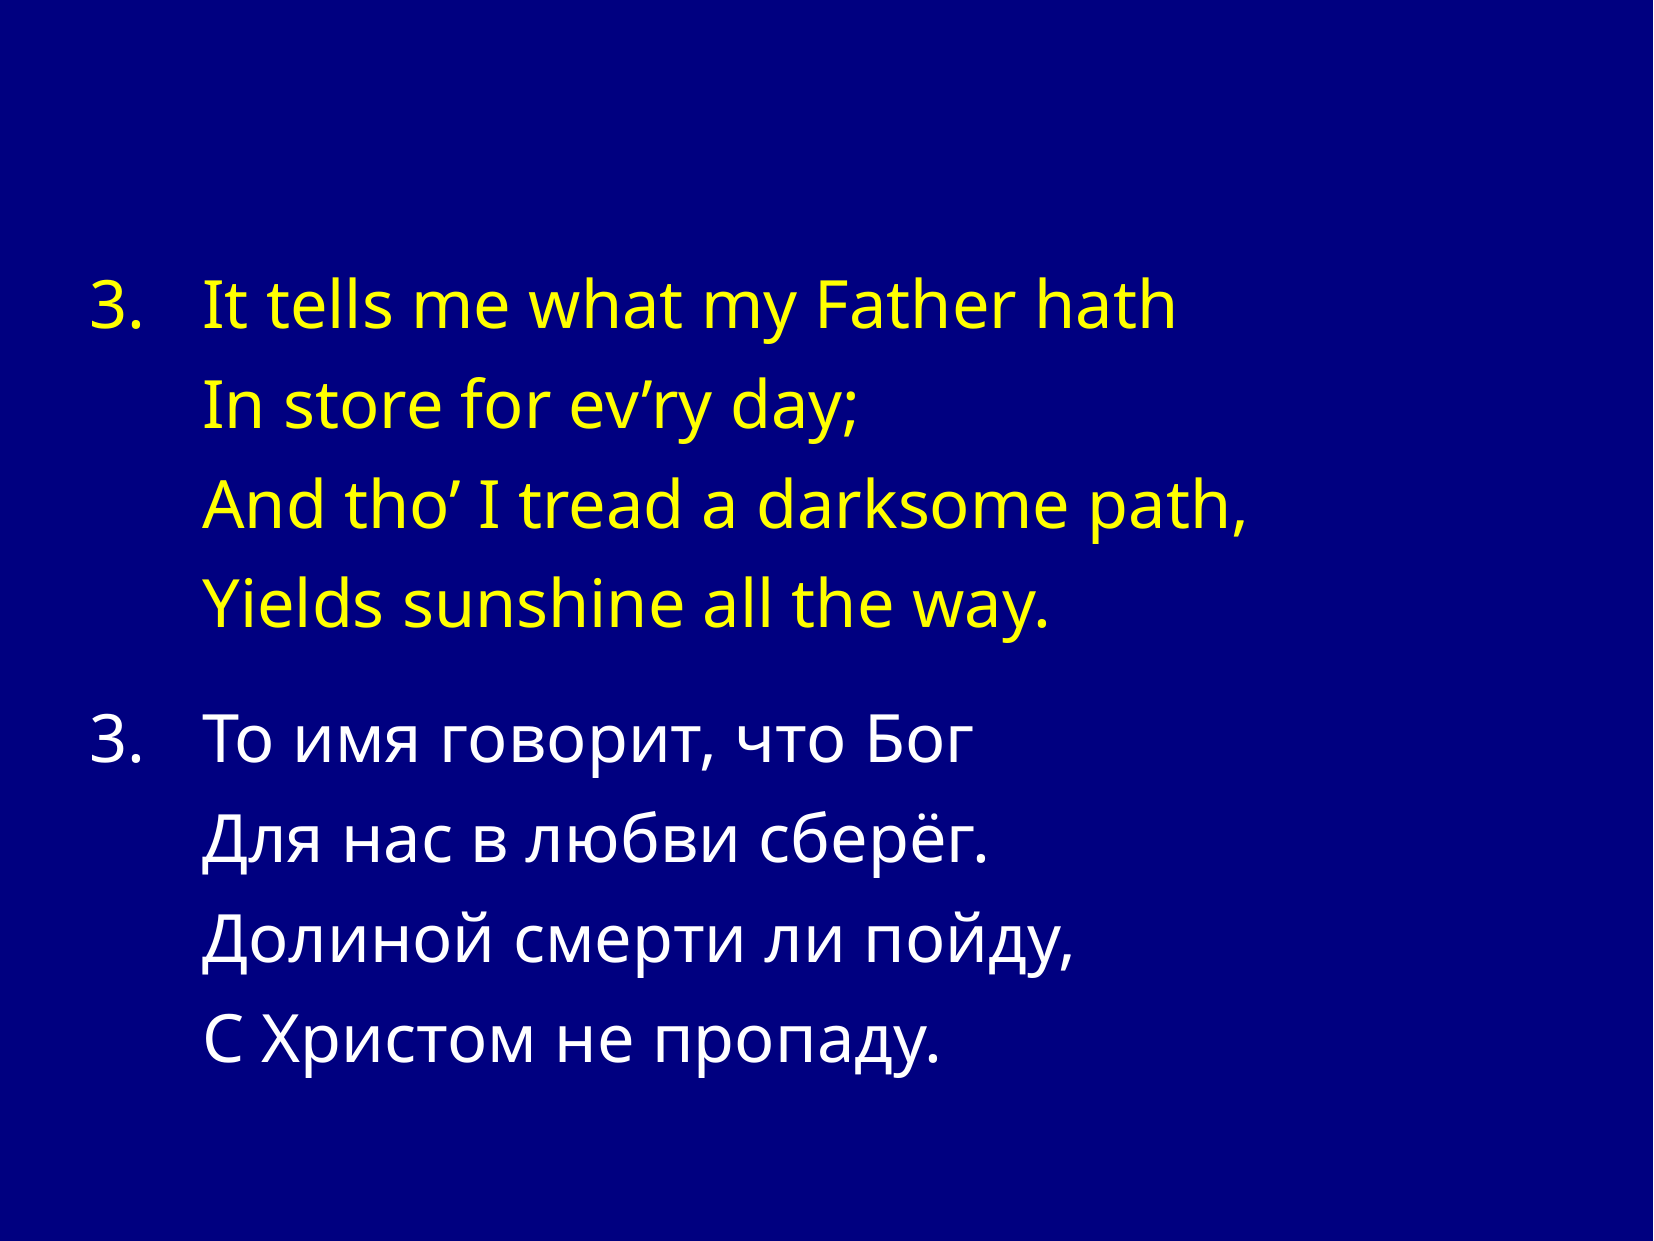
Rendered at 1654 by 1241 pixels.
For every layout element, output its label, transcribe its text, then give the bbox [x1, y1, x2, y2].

text_box 3. It tells me what my Father hath In store for ev’ry day; And tho’ I tread a darksome path, Yields sunshine all the way. [75, 150, 1576, 638]
text_box 3. То имя говорит, что Бог Для нас в любви сберёг. Долиной смерти ли пойду, С Христом не пропаду. [75, 675, 1576, 1163]
